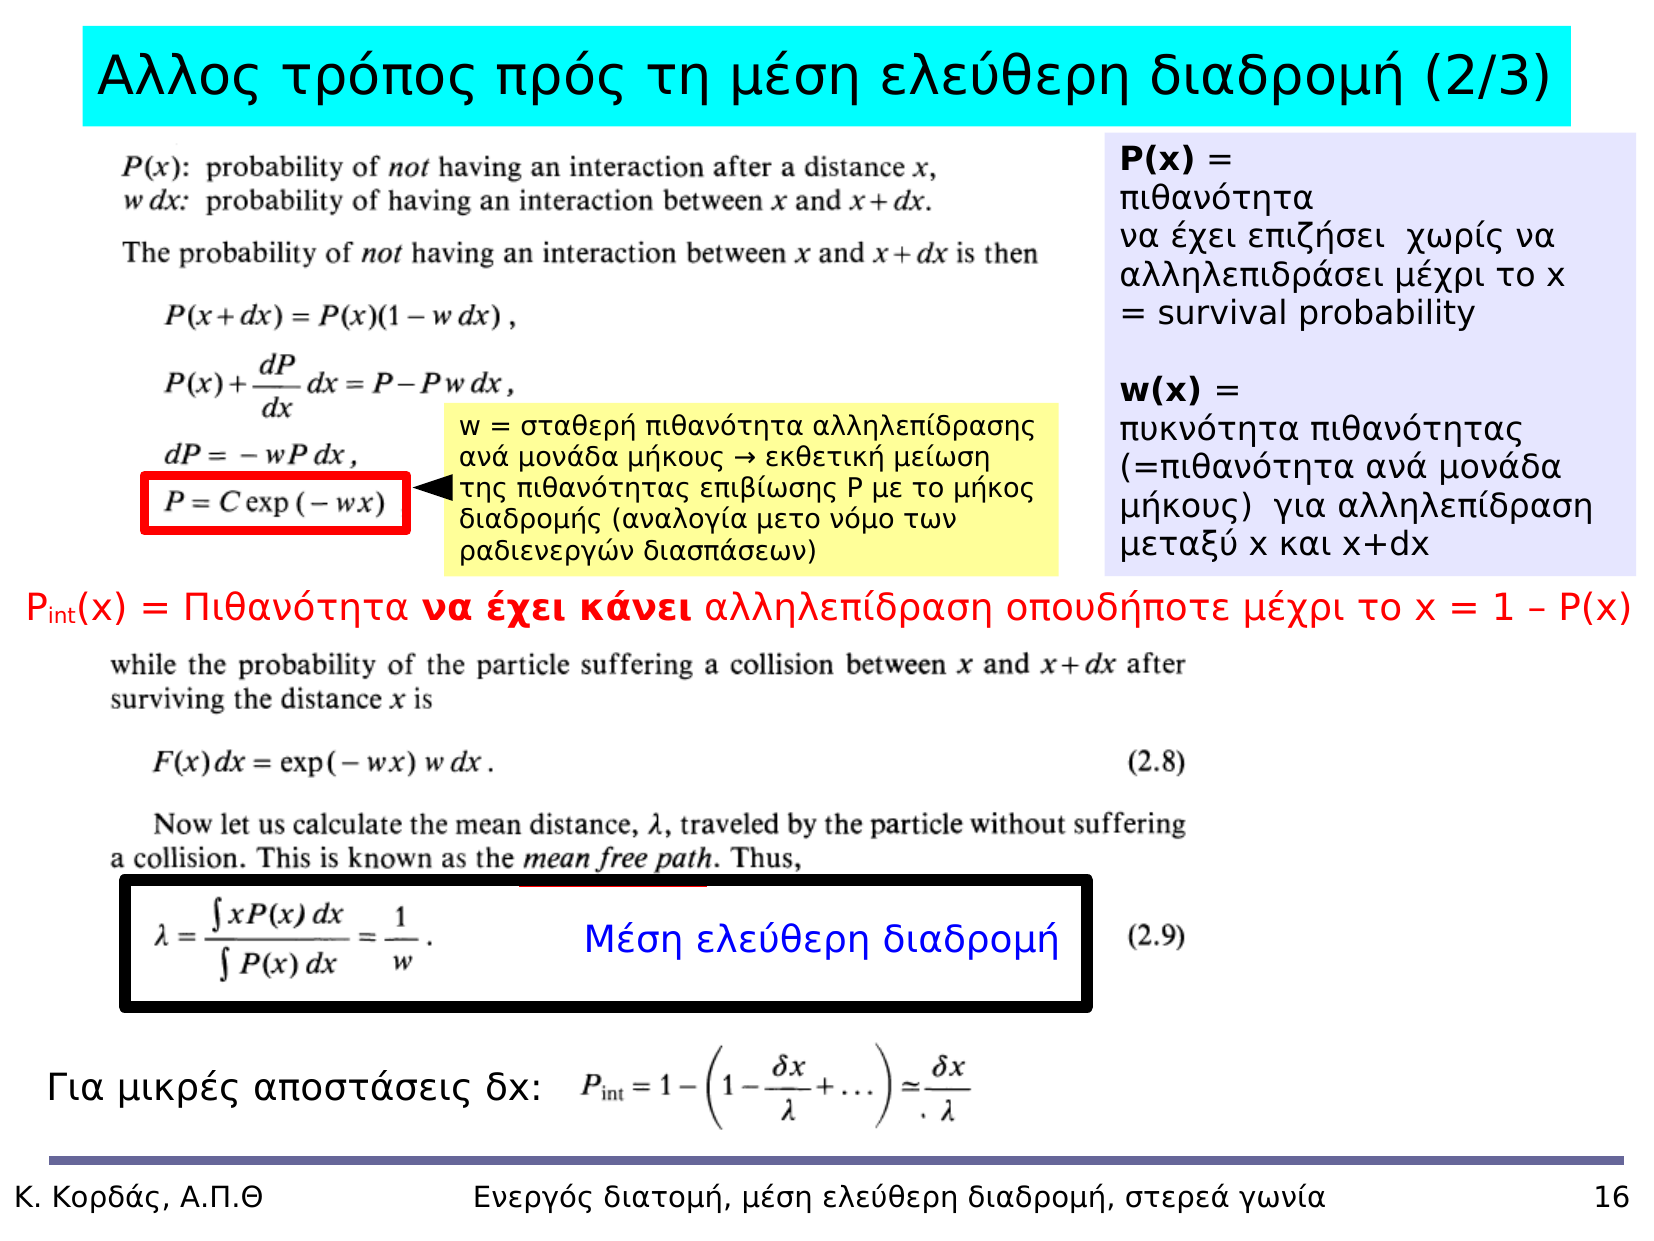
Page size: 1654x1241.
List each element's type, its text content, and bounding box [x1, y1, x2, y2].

text_box P(x) = πιθανότητα να έχει επιζήσει χωρίς να αλληλεπιδράσει μέχρι το x = survival probability w(x) = πυκνότητα πιθανότητας (=πιθανότητα ανά μονάδα μήκους) για αλληλεπίδραση μεταξύ x και x+dx [1104, 132, 1637, 577]
text_box Pint(x) = Πιθανότητα να έχει κάνει αλληλεπίδραση οπουδήποτε μέχρι το x = 1 – P(x) [10, 578, 1650, 650]
picture [131, 886, 1081, 985]
text_box Για μικρές αποστάσεις δx: [31, 1057, 571, 1117]
picture [555, 1027, 976, 1141]
picture [112, 142, 1104, 539]
picture [89, 640, 1200, 985]
title Αλλος τρόπος πρός τη μέση ελεύθερη διαδρομή (2/3) [82, 25, 1571, 127]
text_box w = σταθερή πιθανότητα αλληλεπίδρασης ανά μονάδα μήκους → εκθετική μείωση της πιθανότητας επιβίωσης P με το μήκος διαδρομής (αναλογία μετο νόμο των ραδιενεργών διασπάσεων) [444, 402, 1059, 577]
text_box Μέση ελεύθερη διαδρομή [568, 910, 1076, 969]
